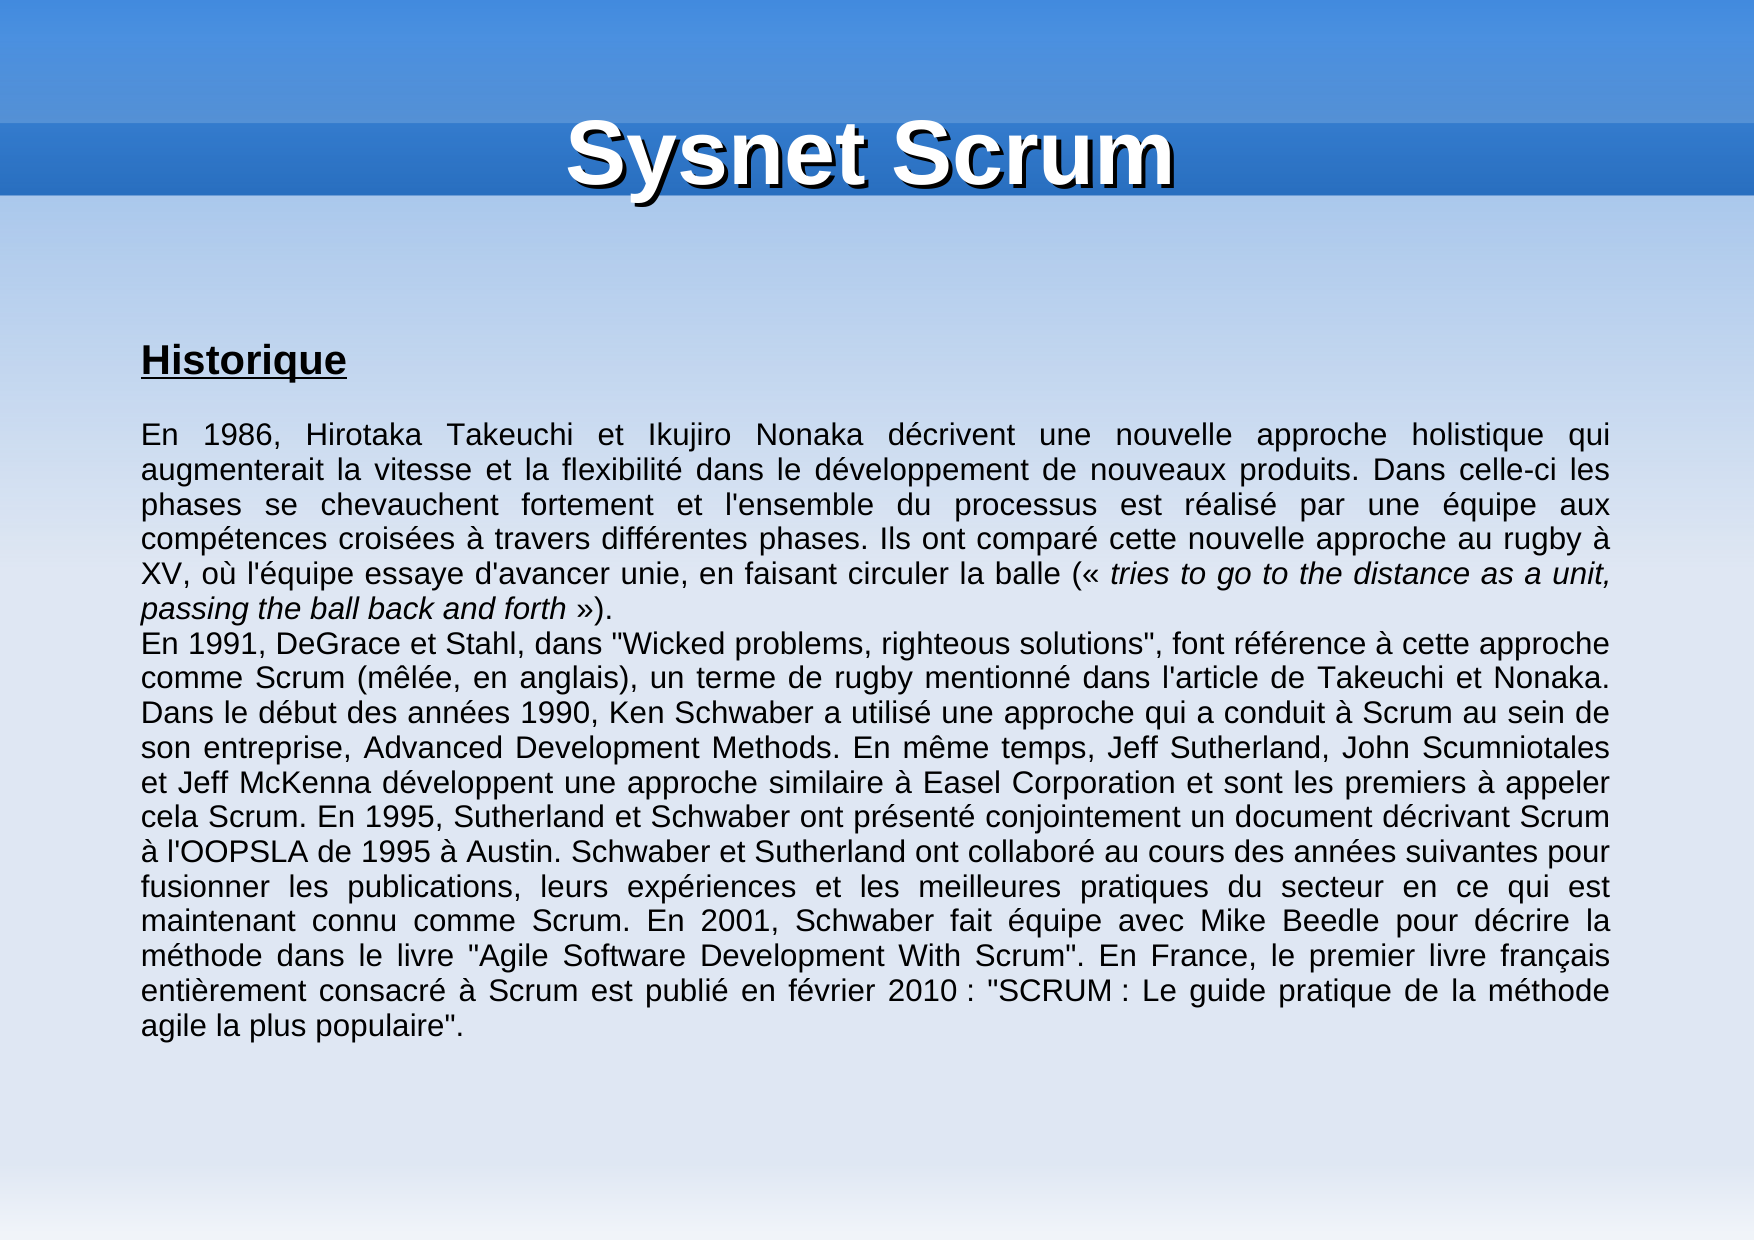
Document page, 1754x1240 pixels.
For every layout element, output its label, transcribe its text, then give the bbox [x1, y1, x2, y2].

subtitle Historique En 1986, Hirotaka Takeuchi et Ikujiro Nonaka décrivent une nouvelle approche holistique qui augmenterait la vitesse et la flexibilité dans le développement de nouveaux produits. Dans celle-ci les phases se chevauchent fortement et l'ensemble du processus est réalisé par une équipe aux compétences croisées à travers différentes phases. Ils ont comparé cette nouvelle approche au rugby à XV, où l'équipe essaye d'avancer unie, en faisant circuler la balle (« tries to go to the distance as a unit, passing the ball back and forth »). En 1991, DeGrace et Stahl, dans "Wicked problems, righteous solutions", font référence à cette approche comme Scrum (mêlée, en anglais), un terme de rugby mentionné dans l'article de Takeuchi et Nonaka. Dans le début des années 1990, Ken Schwaber a utilisé une approche qui a conduit à Scrum au sein de son entreprise, Advanced Development Methods. En même temps, Jeff Sutherland, John Scumniotales et Jeff McKenna développent une approche similaire à Easel Corporation et sont les premiers à appeler cela Scrum. En 1995, Sutherland et Schwaber ont présenté conjointement un document décrivant Scrum à l'OOPSLA de 1995 à Austin. Schwaber et Sutherland ont collaboré au cours des années suivantes pour fusionner les publications, leurs expériences et les meilleures pratiques du secteur en ce qui est maintenant connu comme Scrum. En 2001, Schwaber fait équipe avec Mike Beedle pour décrire la méthode dans le livre "Agile Software Development With Scrum". En France, le premier livre français entièrement consacré à Scrum est publié en février 2010 : "SCRUM : Le guide pratique de la méthode agile la plus populaire". [140, 319, 1614, 1060]
picture [0, 0, 1754, 1240]
title Sysnet Scrum [135, 59, 1608, 247]
